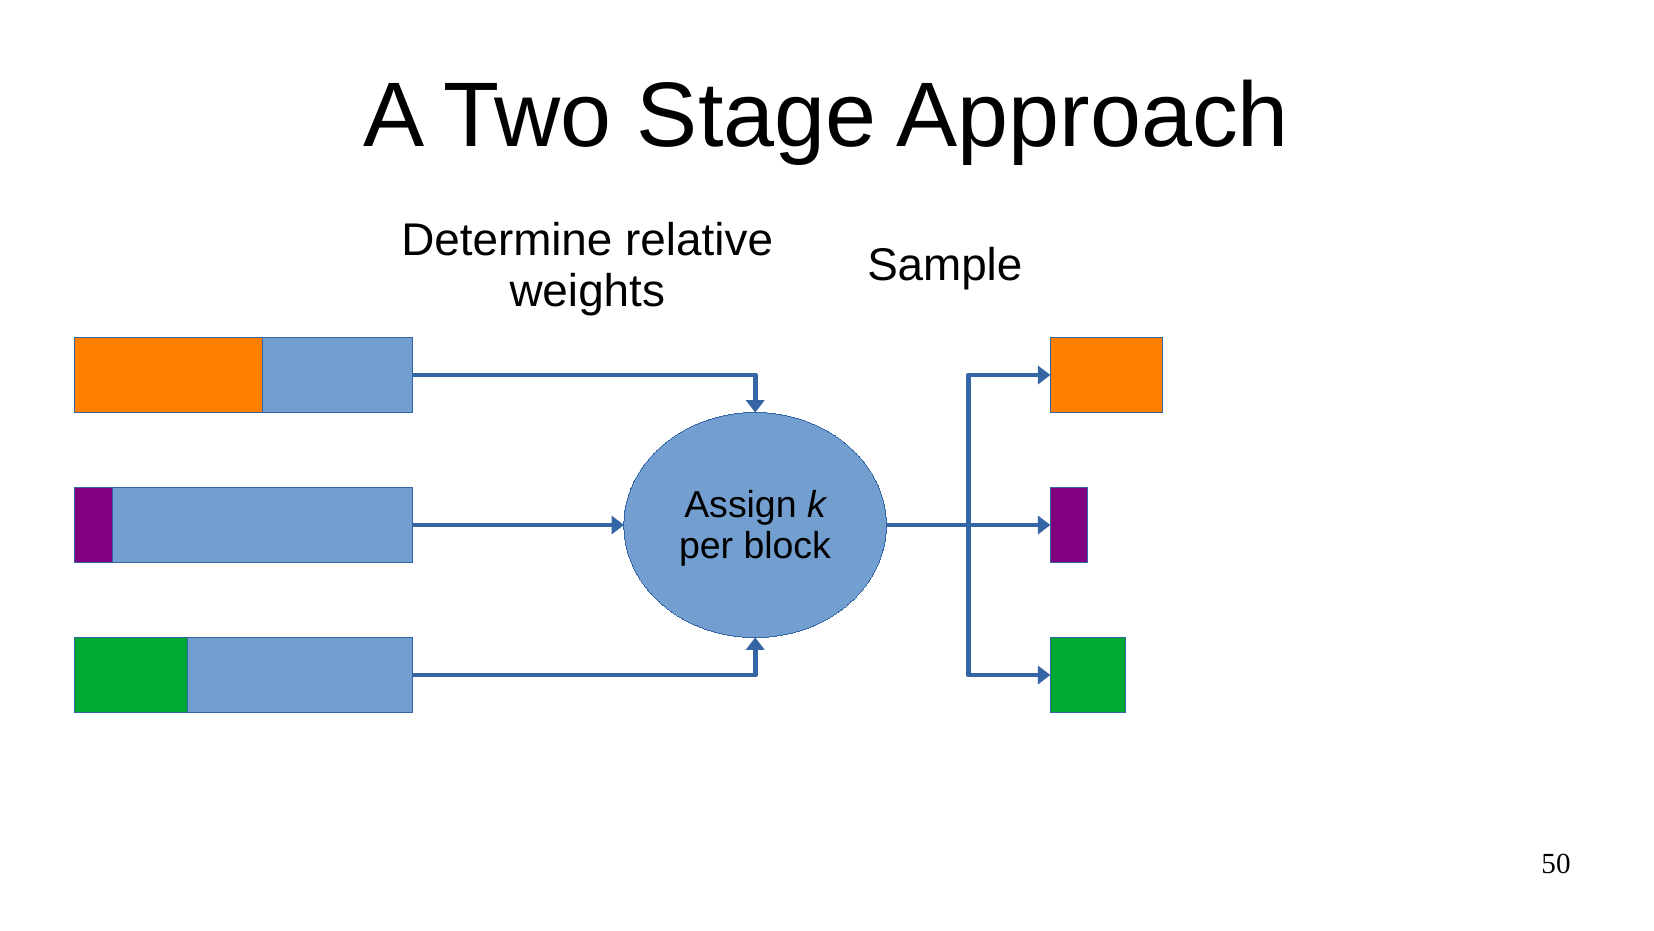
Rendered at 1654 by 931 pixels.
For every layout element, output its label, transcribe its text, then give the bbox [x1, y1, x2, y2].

text_box Assign k per block [623, 412, 887, 638]
text_box [1050, 337, 1163, 413]
text_box [74, 487, 413, 563]
text_box [1050, 487, 1088, 563]
text_box [1050, 637, 1126, 713]
text_box [74, 337, 413, 413]
text_box Determine relative weights [386, 206, 788, 324]
text_box [74, 637, 413, 713]
text_box Sample [852, 231, 1051, 298]
title A Two Stage Approach [82, 37, 1571, 193]
